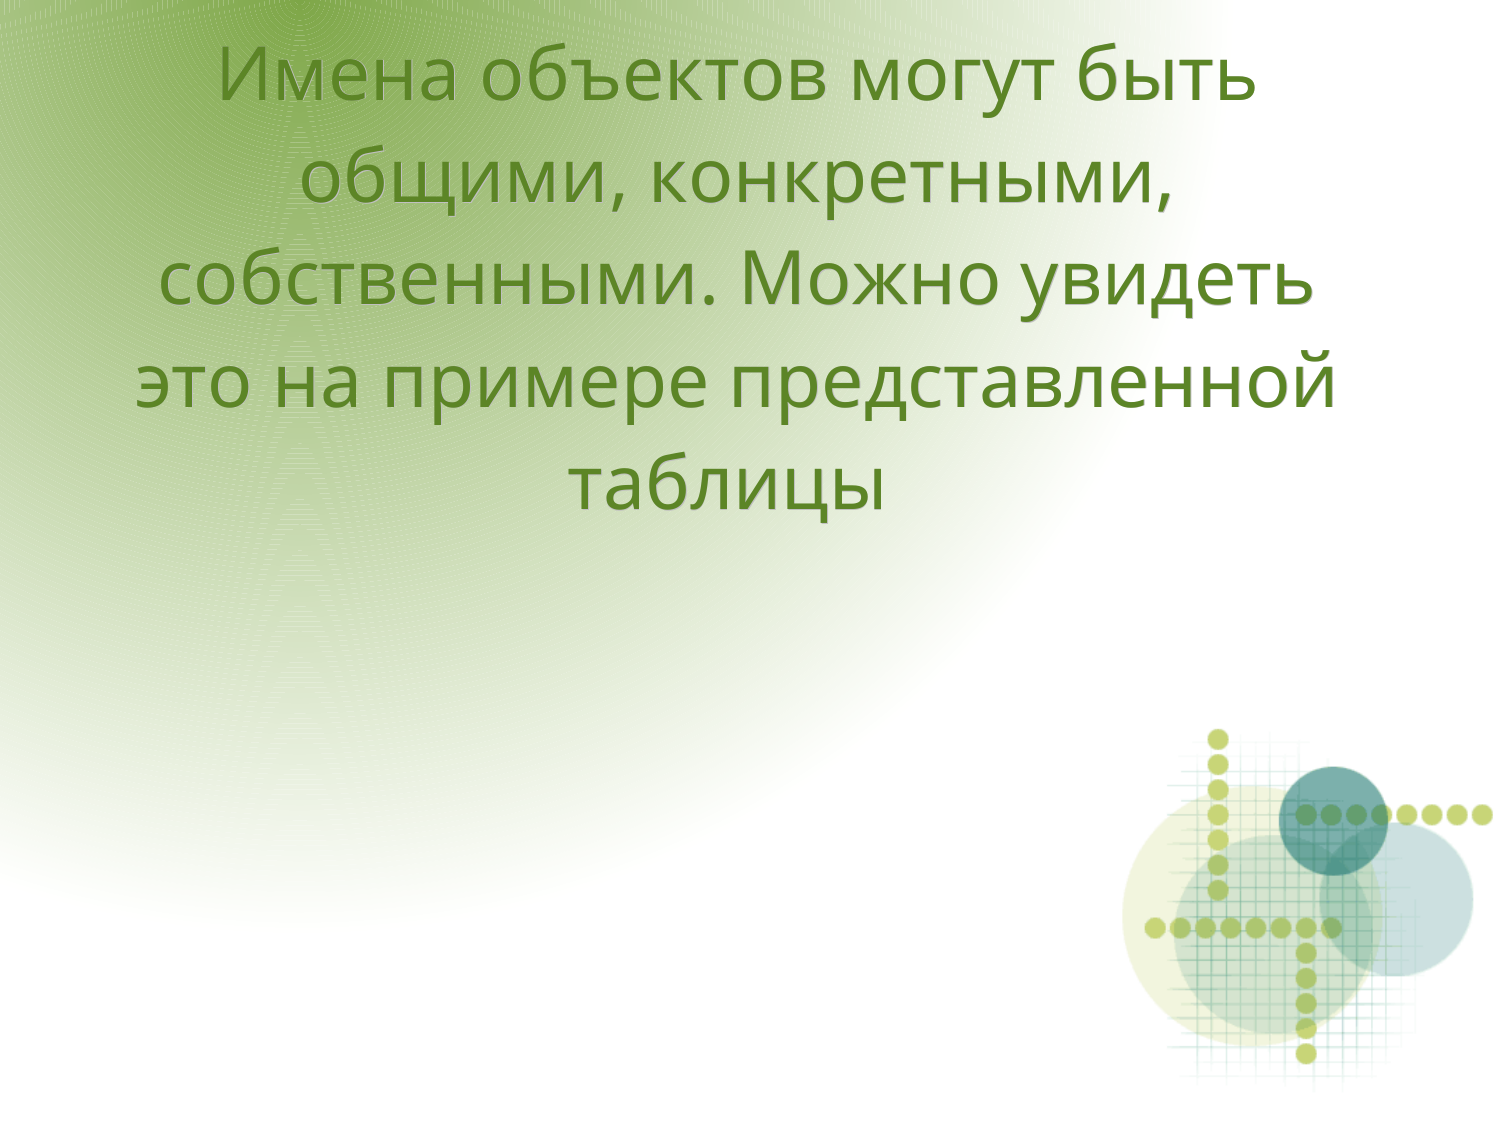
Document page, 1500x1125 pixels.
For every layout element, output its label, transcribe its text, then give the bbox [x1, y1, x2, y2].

title Имена объектов могут быть общими, конкретными, собственными. Можно увидеть это на примере представленной таблицы [99, 53, 1375, 703]
picture [1110, 718, 1500, 1098]
